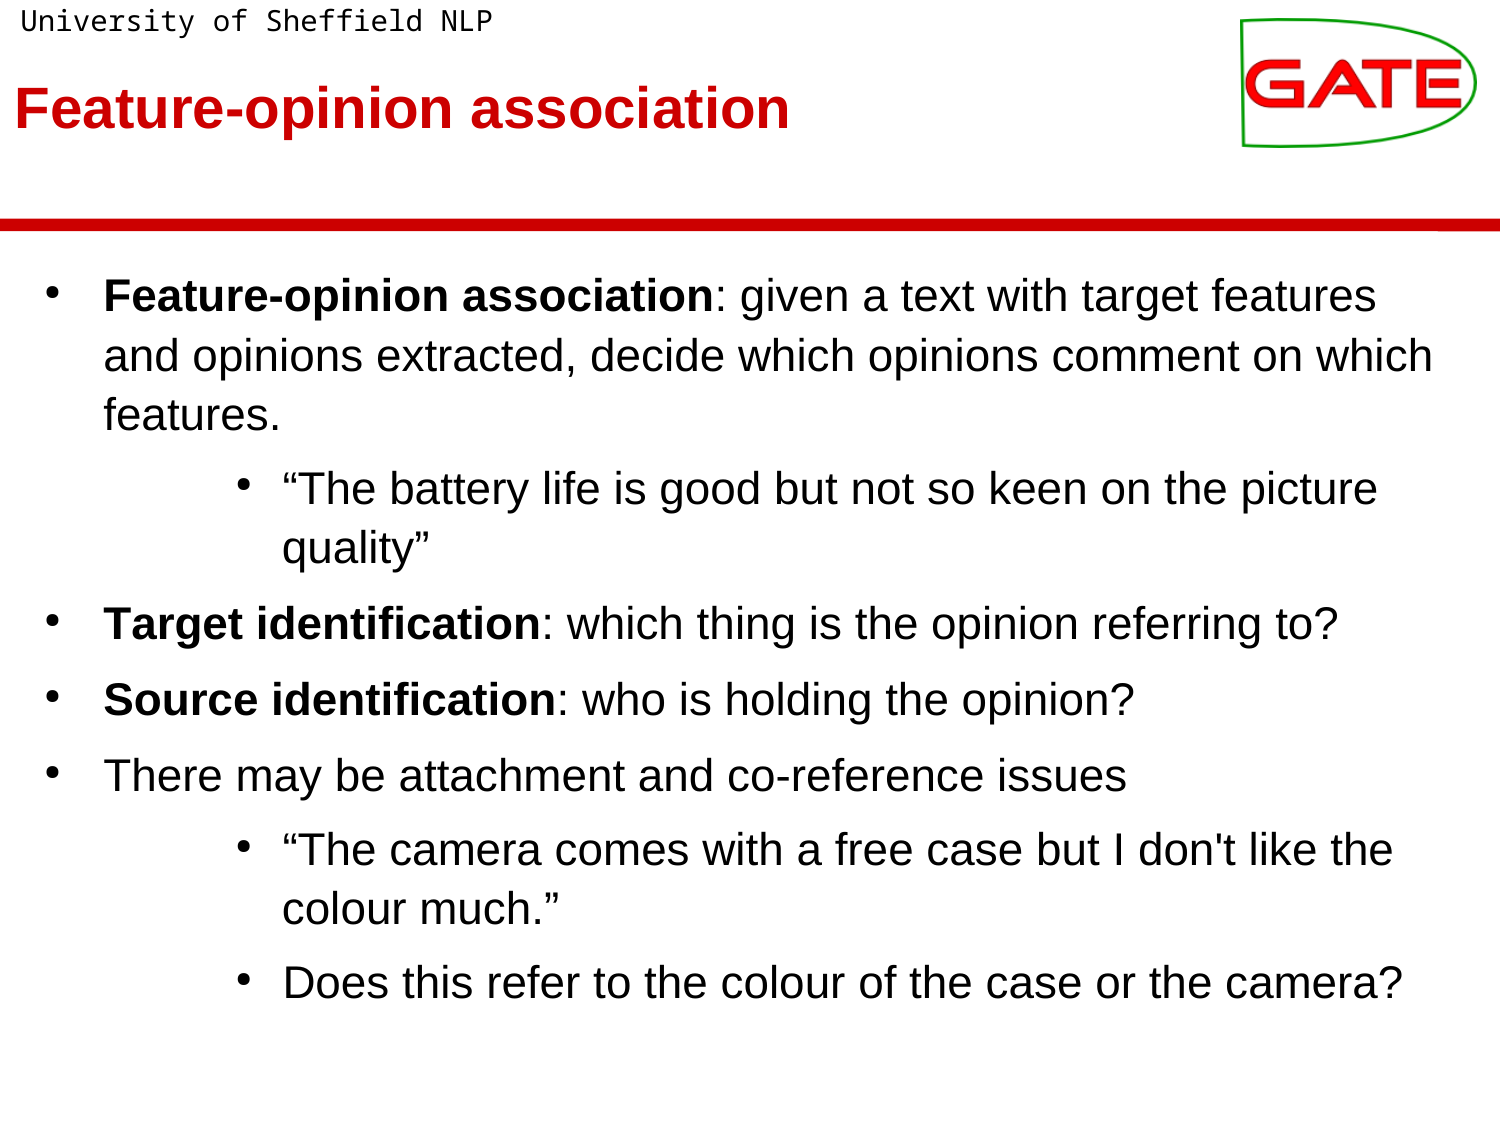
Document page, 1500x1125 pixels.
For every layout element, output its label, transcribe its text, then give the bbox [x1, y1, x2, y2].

picture [1240, 18, 1477, 148]
list Feature-opinion association: given a text with target features and opinions extracted, decide which opinions comment on which features. “The battery life is good but not so keen on the picture quality” Target identification: which thing is the opinion referring to? Source identification: who is holding the opinion? There may be attachment and co-reference issues “The camera comes with a free case but I don't like the colour much.” Does this refer to the colour of the case or the camera? [29, 253, 1477, 1063]
title Feature-opinion association [0, 4, 1239, 213]
